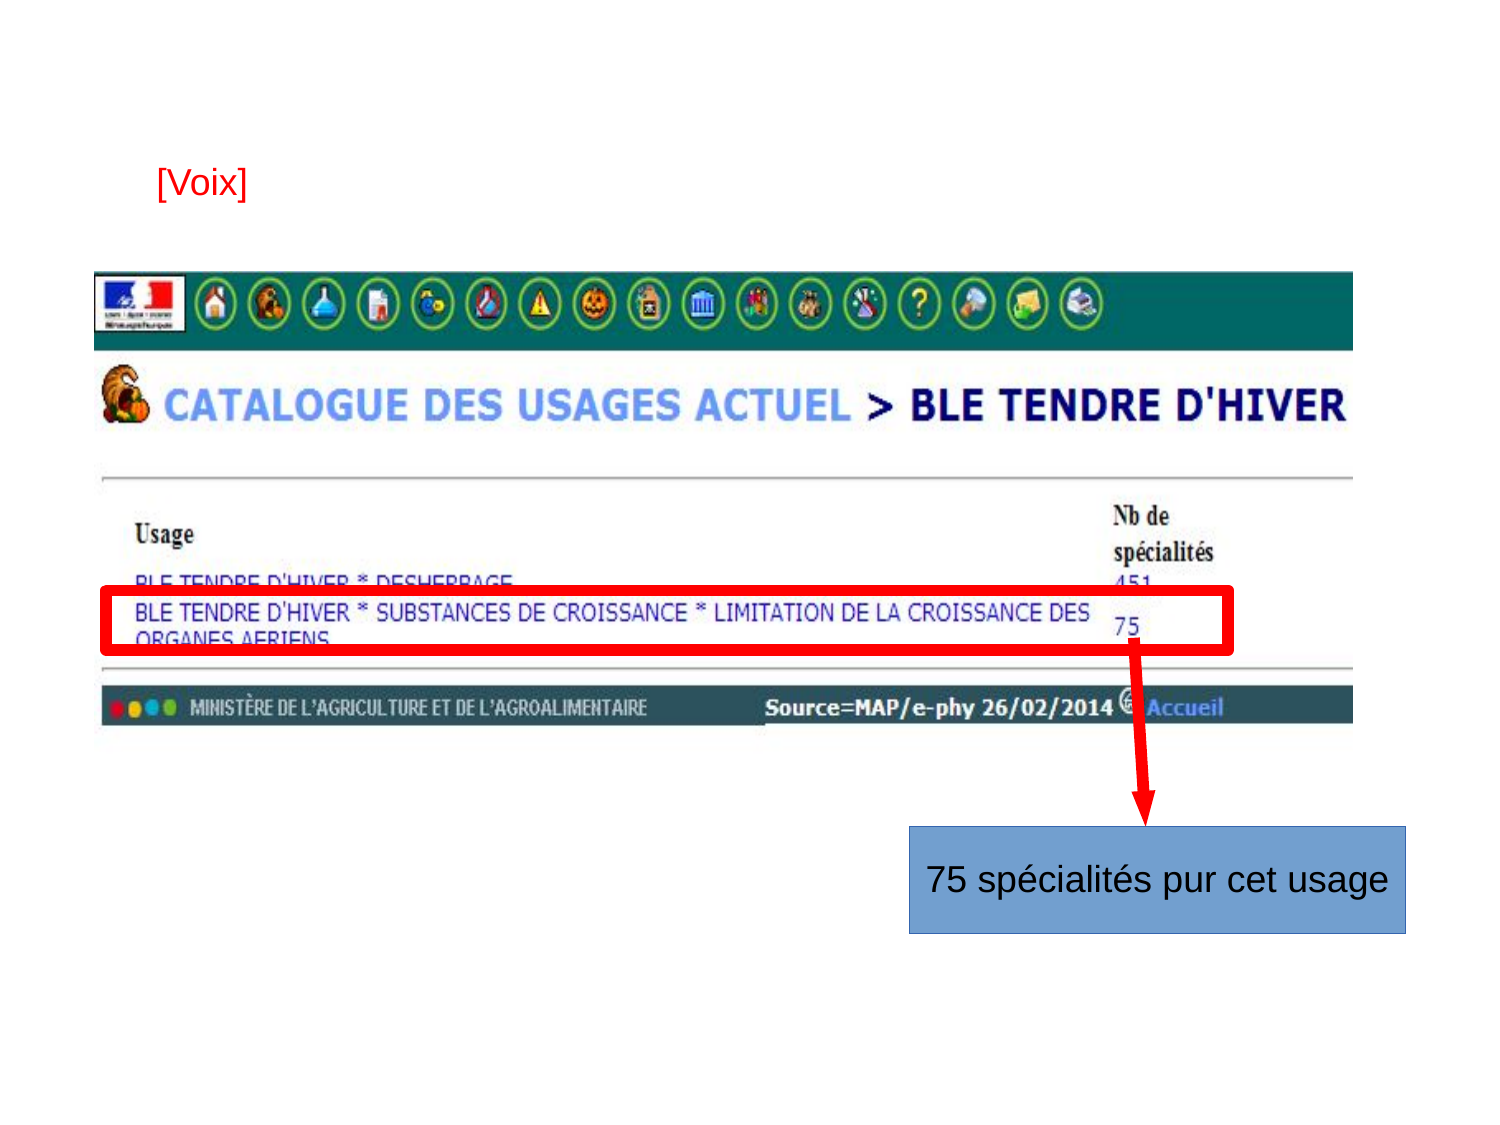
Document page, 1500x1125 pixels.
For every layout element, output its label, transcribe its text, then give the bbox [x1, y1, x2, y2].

text_box [Voix] [141, 153, 263, 211]
text_box 75 spécialités pur cet usage [909, 826, 1406, 934]
picture [94, 271, 1353, 756]
picture [112, 596, 1222, 644]
